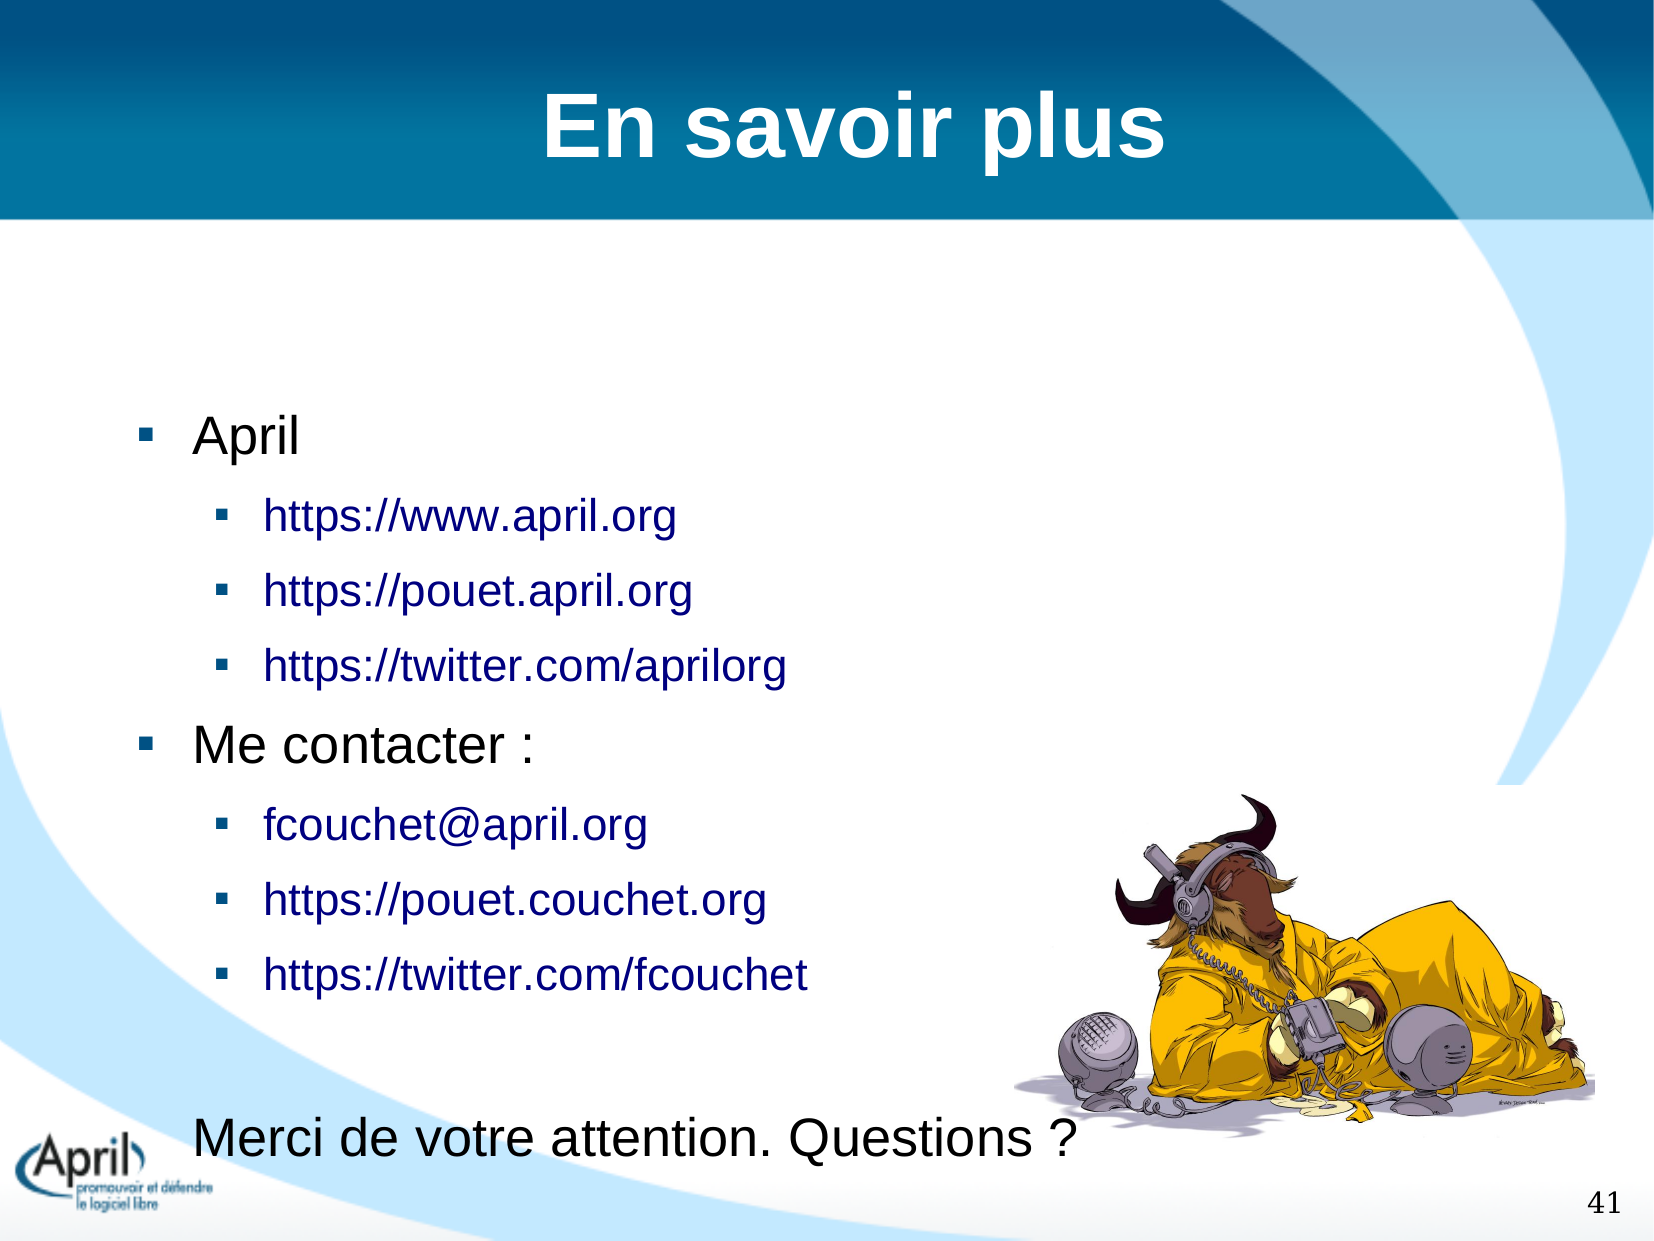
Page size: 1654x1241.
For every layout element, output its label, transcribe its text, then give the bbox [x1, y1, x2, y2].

picture [0, 0, 1654, 1241]
title En savoir plus [118, 22, 1531, 230]
list April https://www.april.org https://pouet.april.org https://twitter.com/aprilorg Me contacter : fcouchet@april.org https://pouet.couchet.org https://twitter.com/fcouchet Merci de votre attention. Questions ? [121, 321, 1534, 1241]
